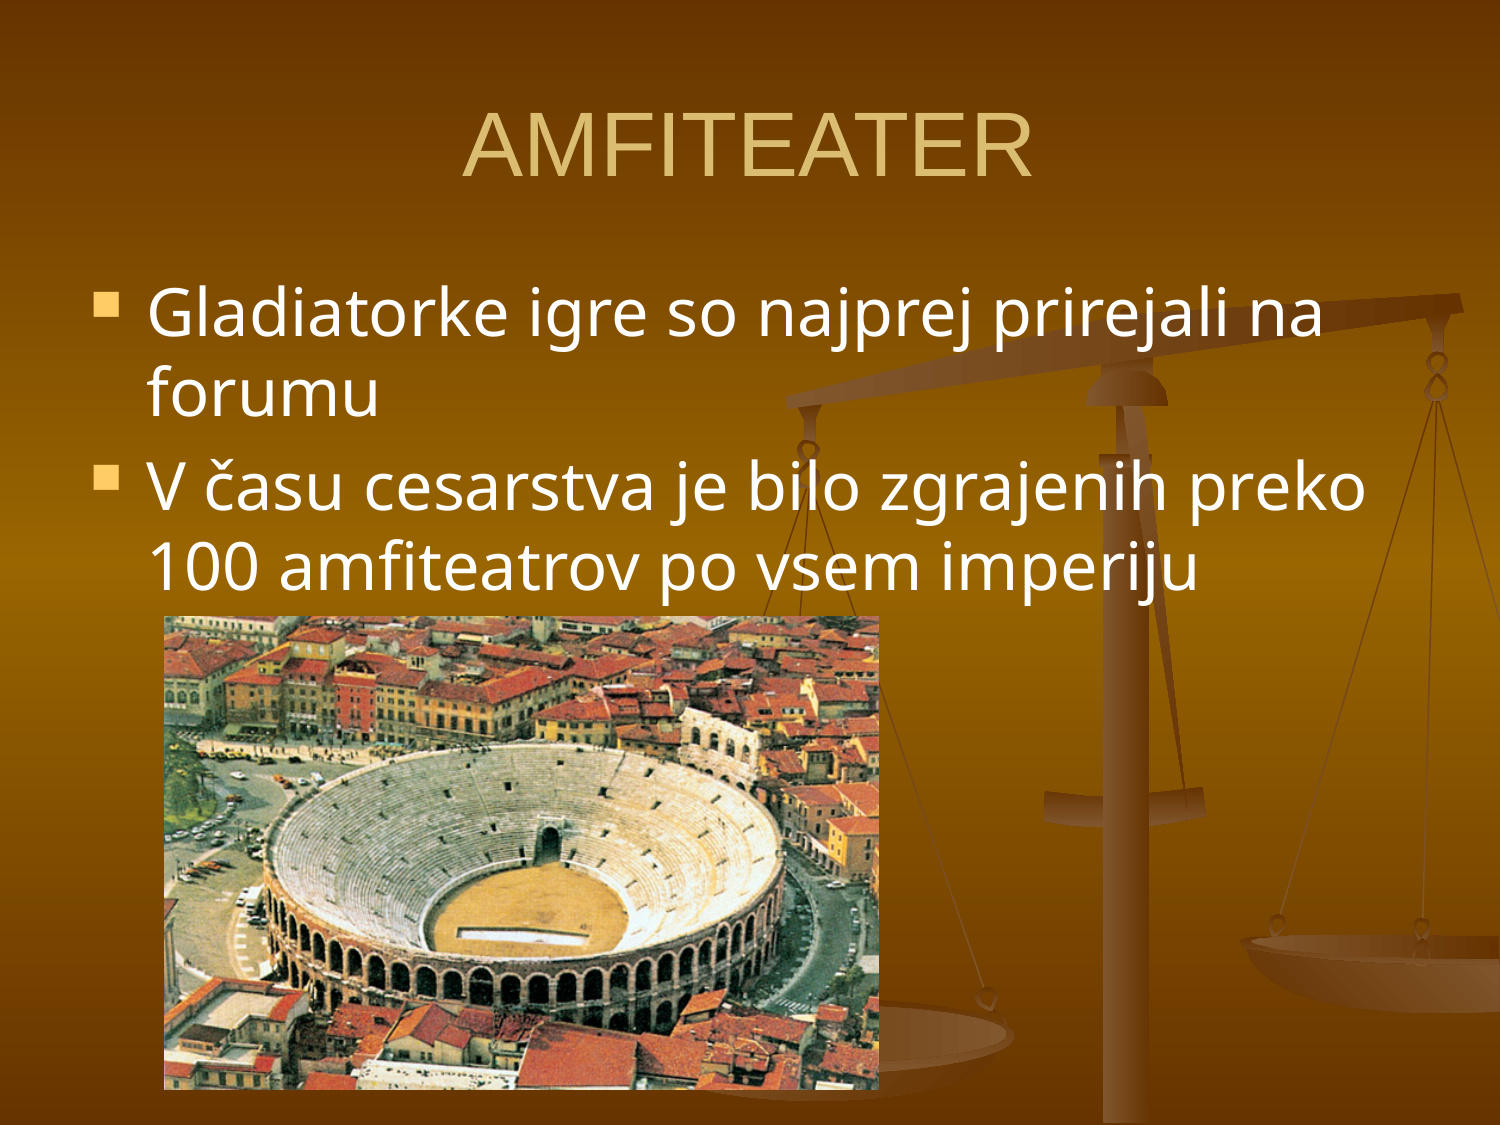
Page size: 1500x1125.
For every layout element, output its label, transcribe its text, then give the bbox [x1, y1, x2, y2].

list Gladiatorke igre so najprej prirejali na forumu V času cesarstva je bilo zgrajenih preko 100 amfiteatrov po vsem imperiju [75, 262, 1425, 1006]
title AMFITEATER [75, 45, 1425, 234]
picture [164, 616, 879, 1090]
